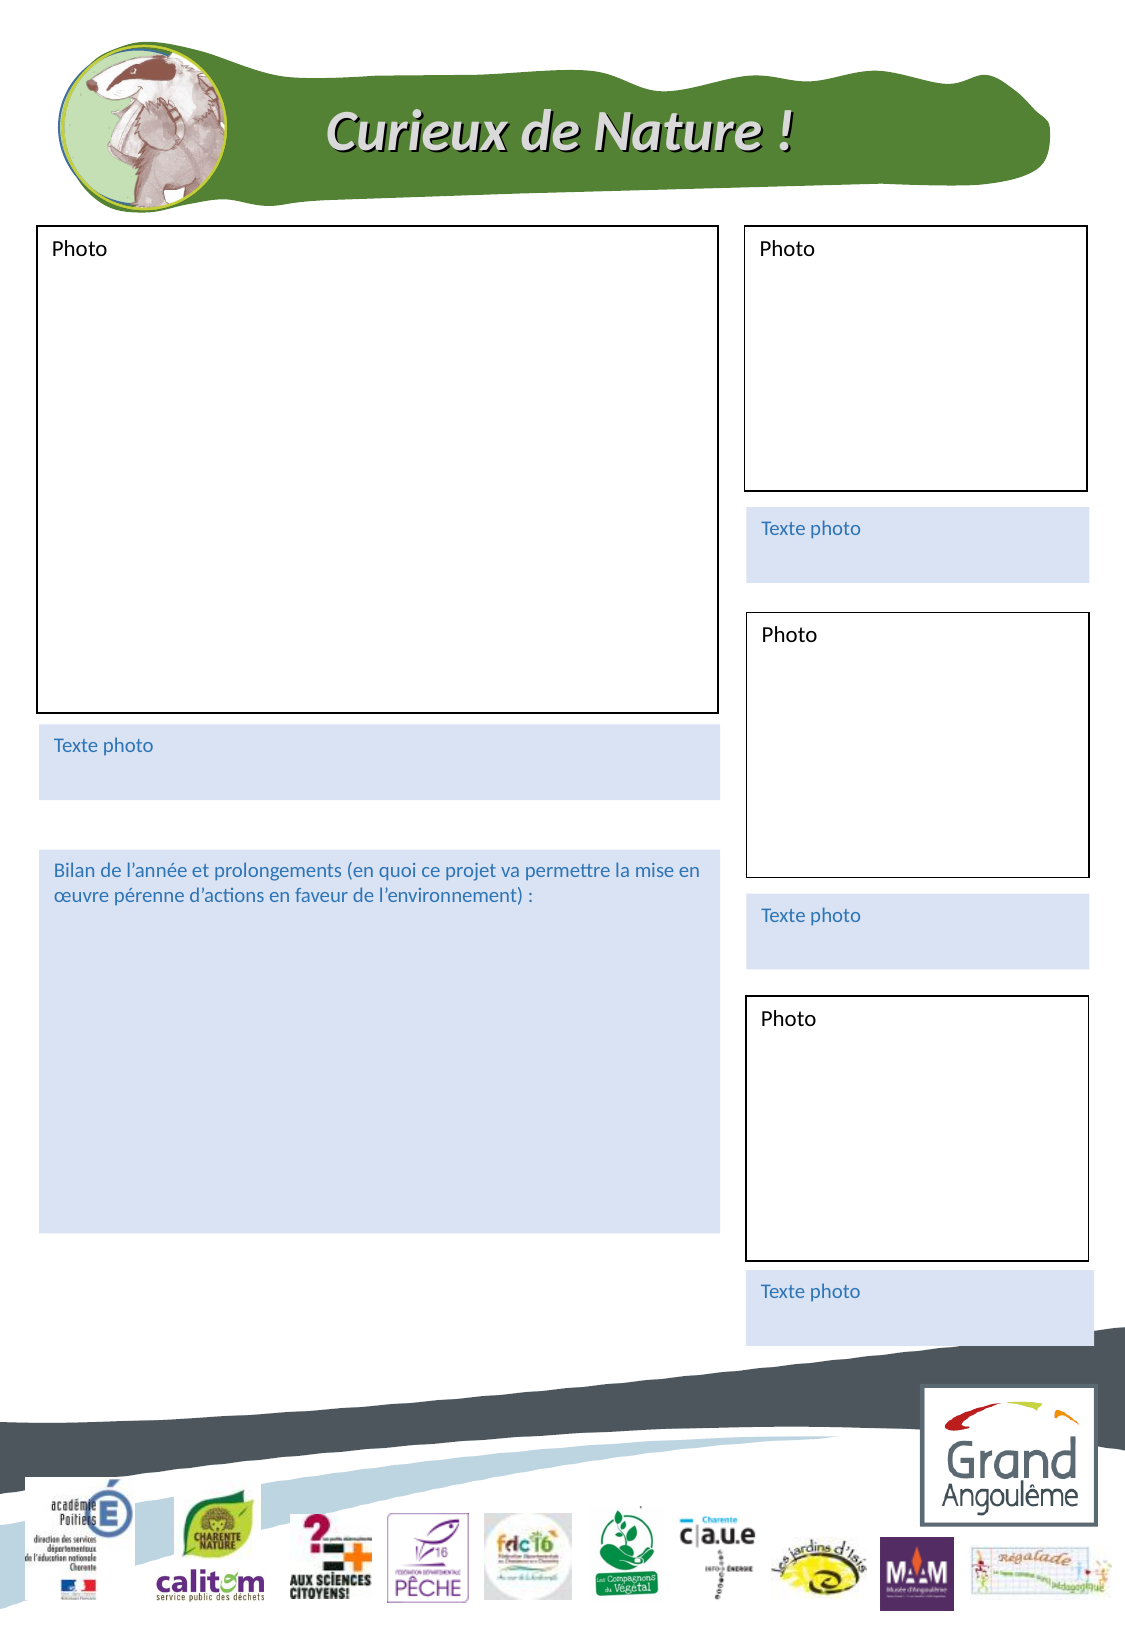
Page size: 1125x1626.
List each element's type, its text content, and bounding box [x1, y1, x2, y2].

text_box Photo [745, 995, 1089, 1261]
text_box Photo [744, 225, 1088, 491]
text_box Texte photo [746, 507, 1090, 583]
text_box Texte photo [745, 1270, 1095, 1346]
text_box Photo [36, 225, 718, 714]
text_box Texte photo [39, 724, 721, 801]
text_box Texte photo [746, 893, 1090, 970]
text_box Curieux de Nature ! [239, 64, 1051, 206]
picture [48, 35, 239, 226]
picture [0, 1312, 1125, 1625]
text_box Photo [746, 612, 1090, 878]
text_box Bilan de l’année et prolongements (en quoi ce projet va permettre la mise en œuvre pérenne d’actions en faveur de l’environnement) : [39, 849, 721, 1234]
